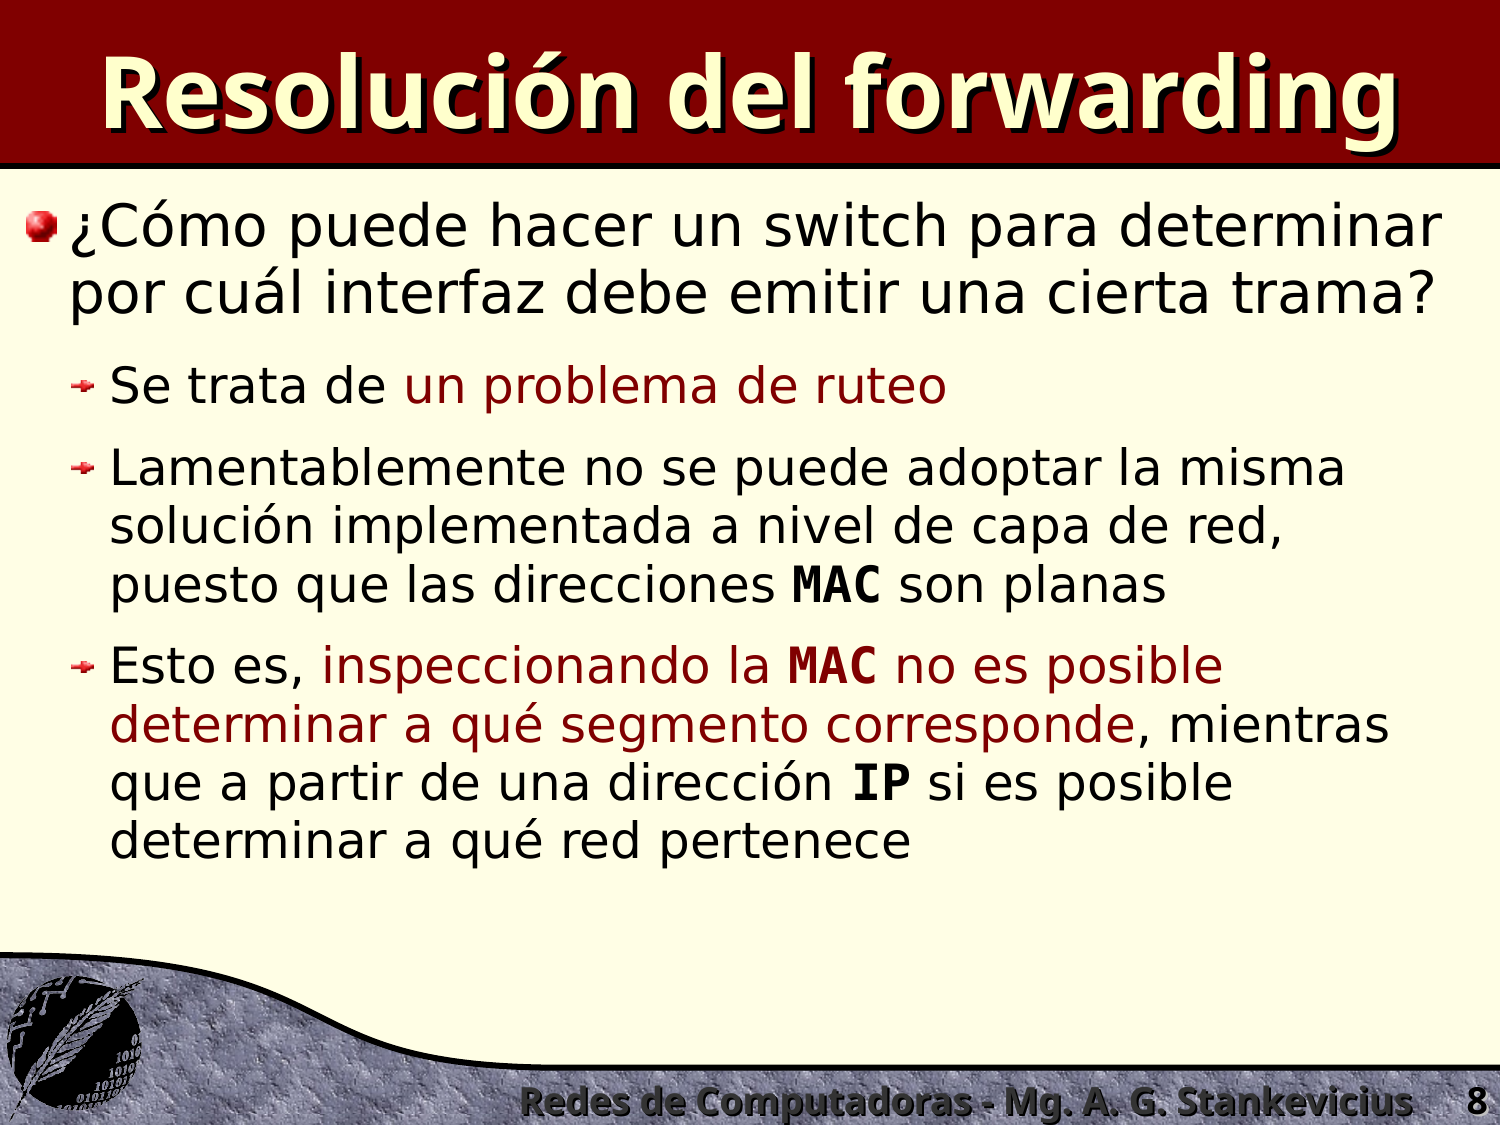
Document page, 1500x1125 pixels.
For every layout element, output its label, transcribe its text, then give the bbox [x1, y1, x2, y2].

picture [0, 959, 1500, 1125]
picture [790, 1100, 795, 1110]
picture [1047, 1100, 1054, 1110]
list ¿Cómo puede hacer un switch para determinar por cuál interfaz debe emitir una cierta trama? Se trata de un problema de ruteo Lamentablemente no se puede adoptar la misma solución implementada a nivel de capa de red, puesto que las direcciones MAC son planas Esto es, inspeccionando la MAC no es posible determinar a qué segmento corresponde, mientras que a partir de una dirección IP si es posible determinar a qué red pertenece [11, 192, 1486, 921]
title Resolución del forwarding [15, 5, 1485, 160]
